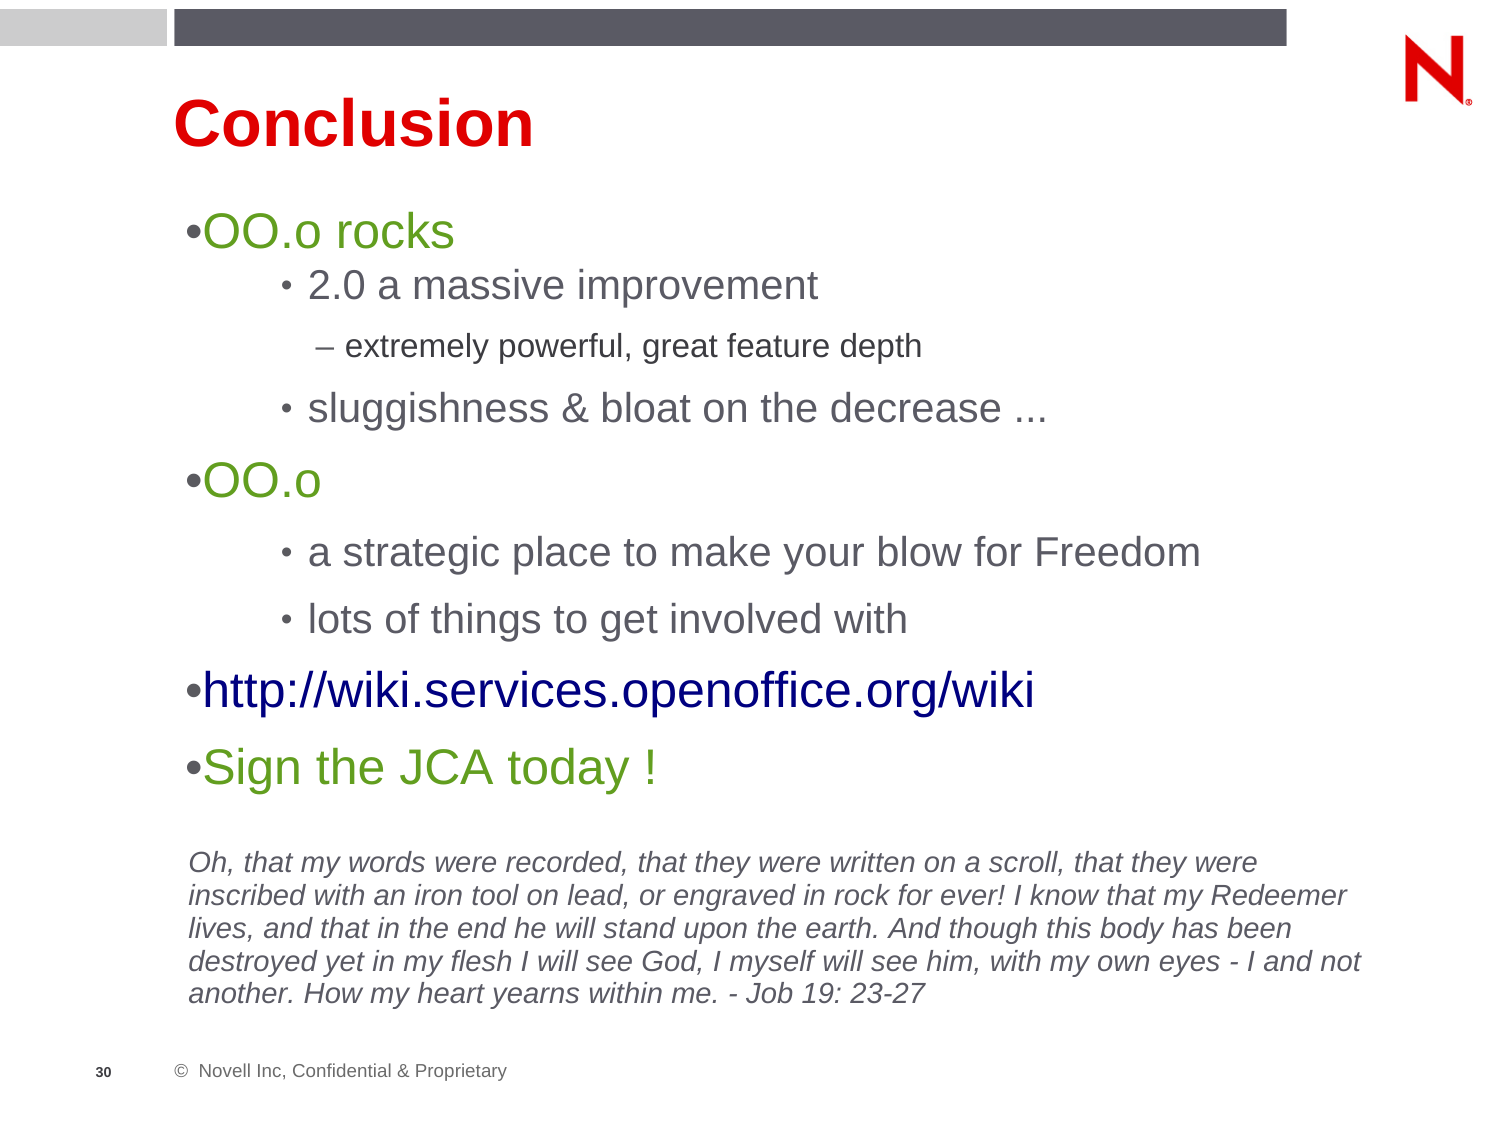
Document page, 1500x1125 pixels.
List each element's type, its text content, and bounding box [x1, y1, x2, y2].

text_box Oh, that my words were recorded, that they were written on a scroll, that they were inscribed with an iron tool on lead, or engraved in rock for ever! I know that my Redeemer lives, and that in the end he will stand upon the earth. And though this body has been destroyed yet in my flesh I will see God, I myself will see him, with my own eyes - I and not another. How my heart yearns within me. - Job 19: 23-27 [188, 846, 1375, 1097]
picture [1403, 32, 1473, 107]
title Conclusion [173, 41, 1395, 205]
list OO.o rocks 2.0 a massive improvement extremely powerful, great feature depth sluggishness & bloat on the decrease ... OO.o a strategic place to make your blow for Freedom lots of things to get involved with http://wiki.services.openoffice.org/wiki Sign the JCA today ! [184, 200, 1425, 876]
